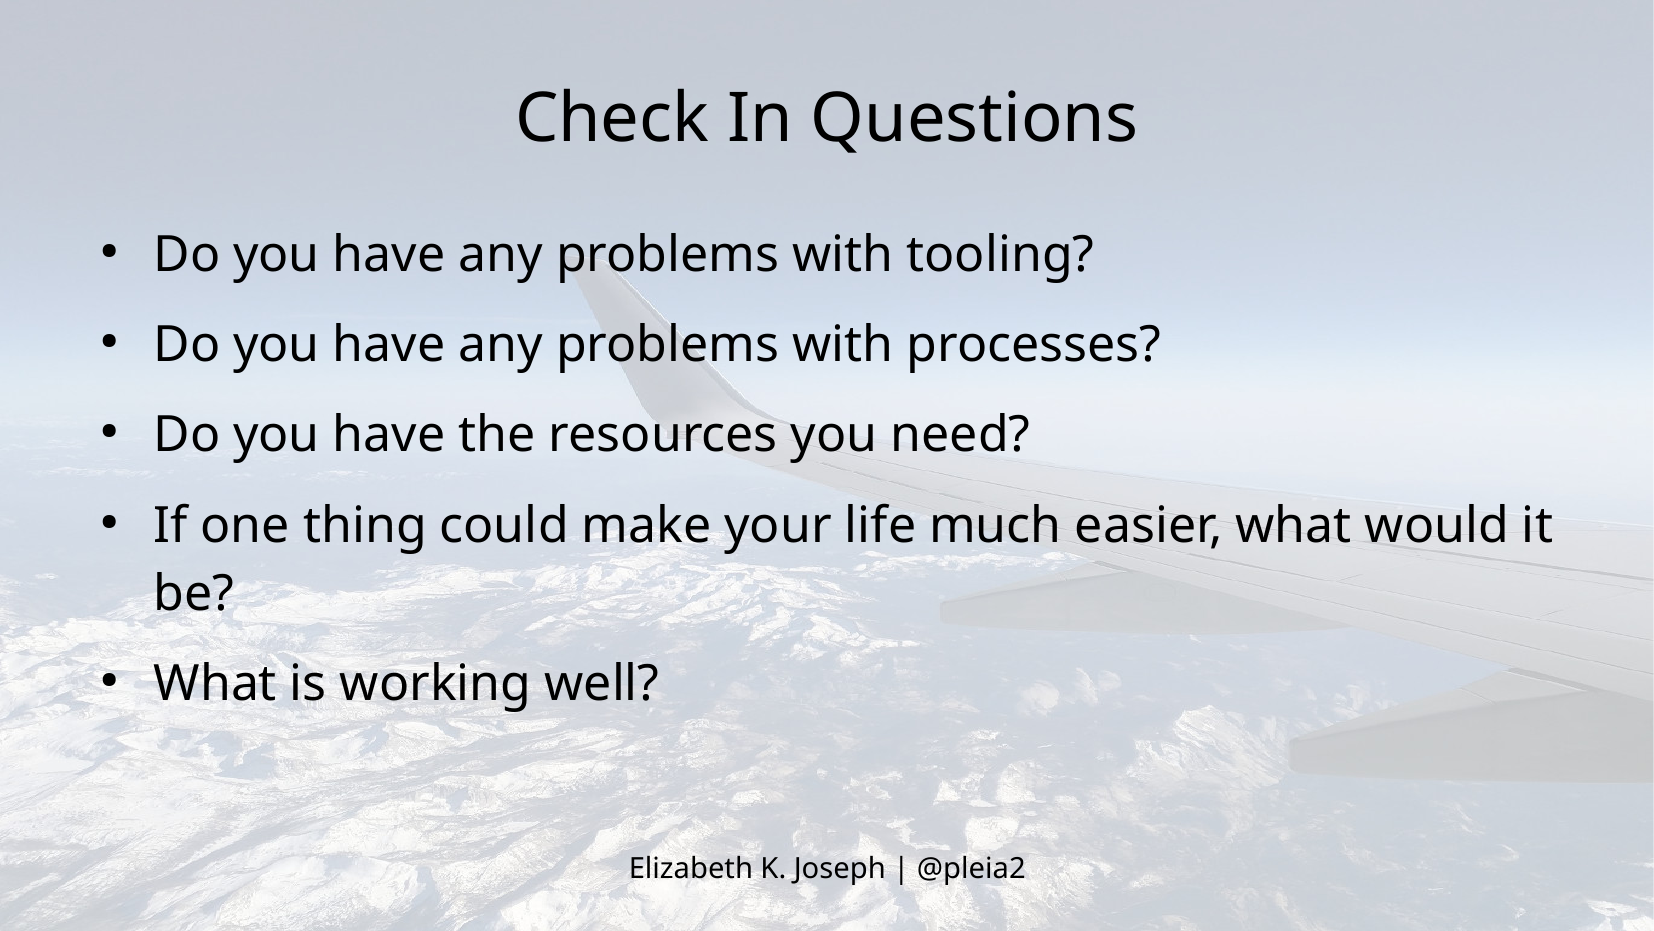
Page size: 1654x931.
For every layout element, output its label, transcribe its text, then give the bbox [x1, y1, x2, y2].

title Check In Questions [82, 37, 1571, 193]
picture [0, 0, 1654, 931]
list Do you have any problems with tooling? Do you have any problems with processes? Do you have the resources you need? If one thing could make your life much easier, what would it be? What is working well? [82, 217, 1571, 758]
